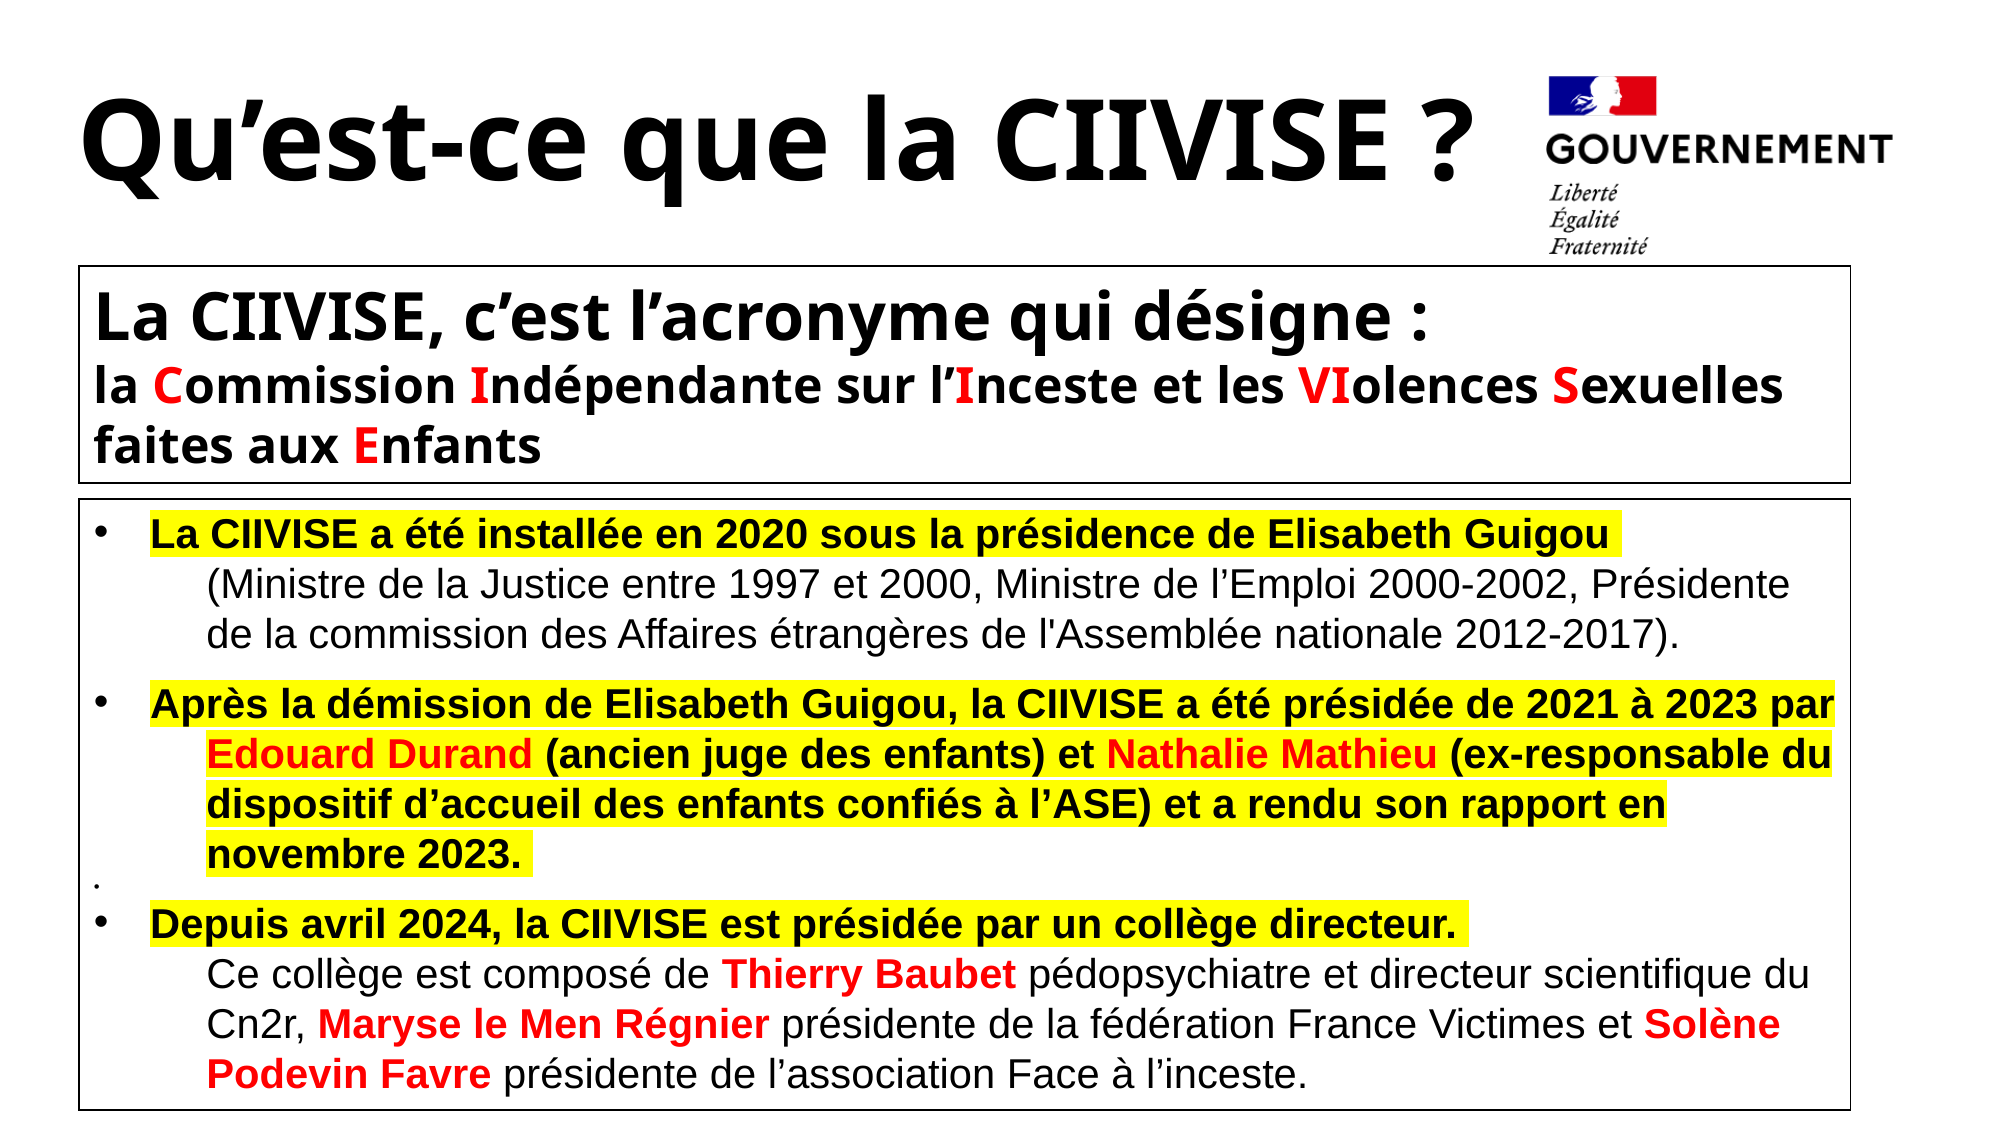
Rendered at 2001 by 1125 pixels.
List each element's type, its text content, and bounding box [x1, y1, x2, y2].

text_box La CIIVISE, c’est l’acronyme qui désigne : la Commission Indépendante sur l’Inceste et les VIolences Sexuelles faites aux Enfants [78, 265, 1851, 484]
text_box Qu’est-ce que la CIIVISE ? [62, 60, 1965, 213]
picture [1546, 74, 1893, 256]
text_box La CIIVISE a été installée en 2020 sous la présidence de Elisabeth Guigou (Ministre de la Justice entre 1997 et 2000, Ministre de l’Emploi 2000-2002, Présidente de la commission des Affaires étrangères de l'Assemblée nationale 2012-2017). Après la démission de Elisabeth Guigou, la CIIVISE a été présidée de 2021 à 2023 par Edouard Durand (ancien juge des enfants) et Nathalie Mathieu (ex-responsable du dispositif d’accueil des enfants confiés à l’ASE) et a rendu son rapport en novembre 2023. Depuis avril 2024, la CIIVISE est présidée par un collège directeur. Ce collège est composé de Thierry Baubet pédopsychiatre et directeur scientifique du Cn2r, Maryse le Men Régnier présidente de la fédération France Victimes et Solène Podevin Favre présidente de l’association Face à l’inceste. [78, 498, 1851, 1110]
